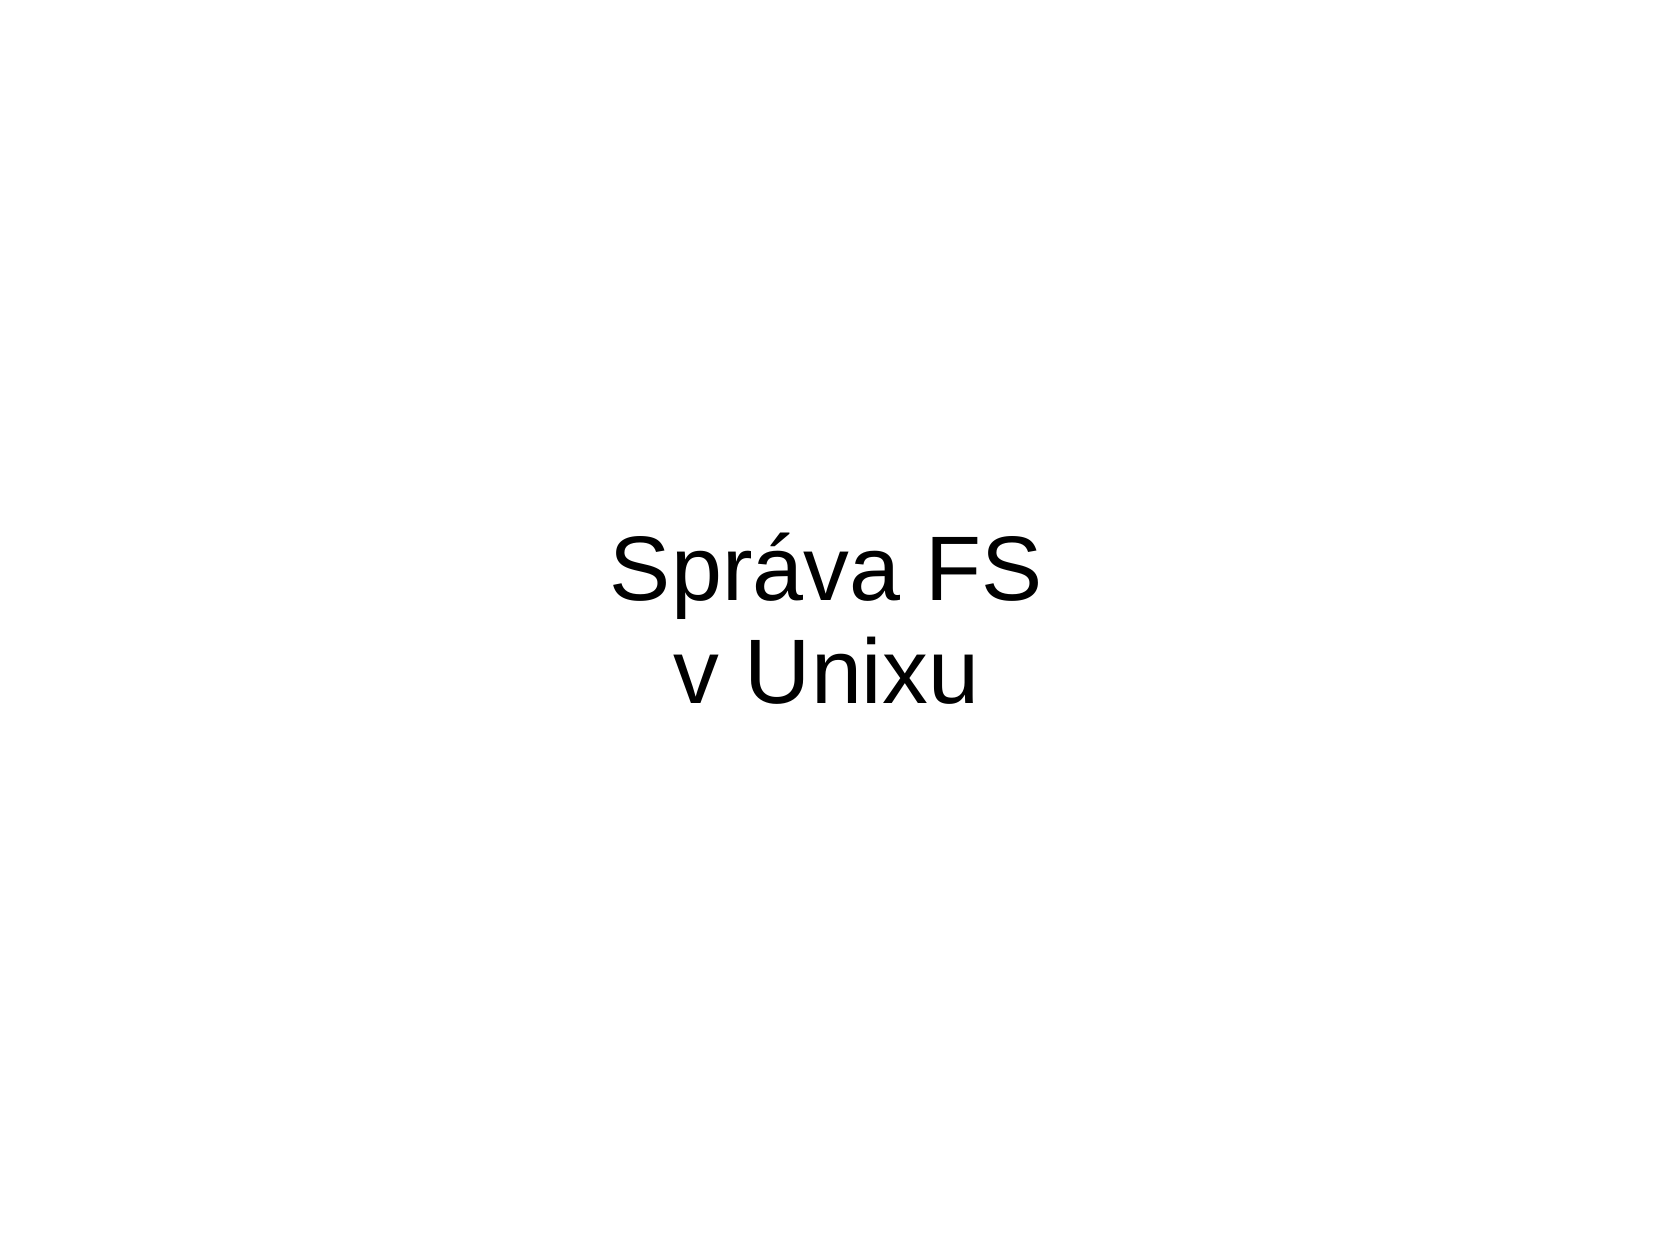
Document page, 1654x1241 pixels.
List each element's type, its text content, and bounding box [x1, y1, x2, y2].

title Správa FS v Unixu [82, 516, 1571, 724]
